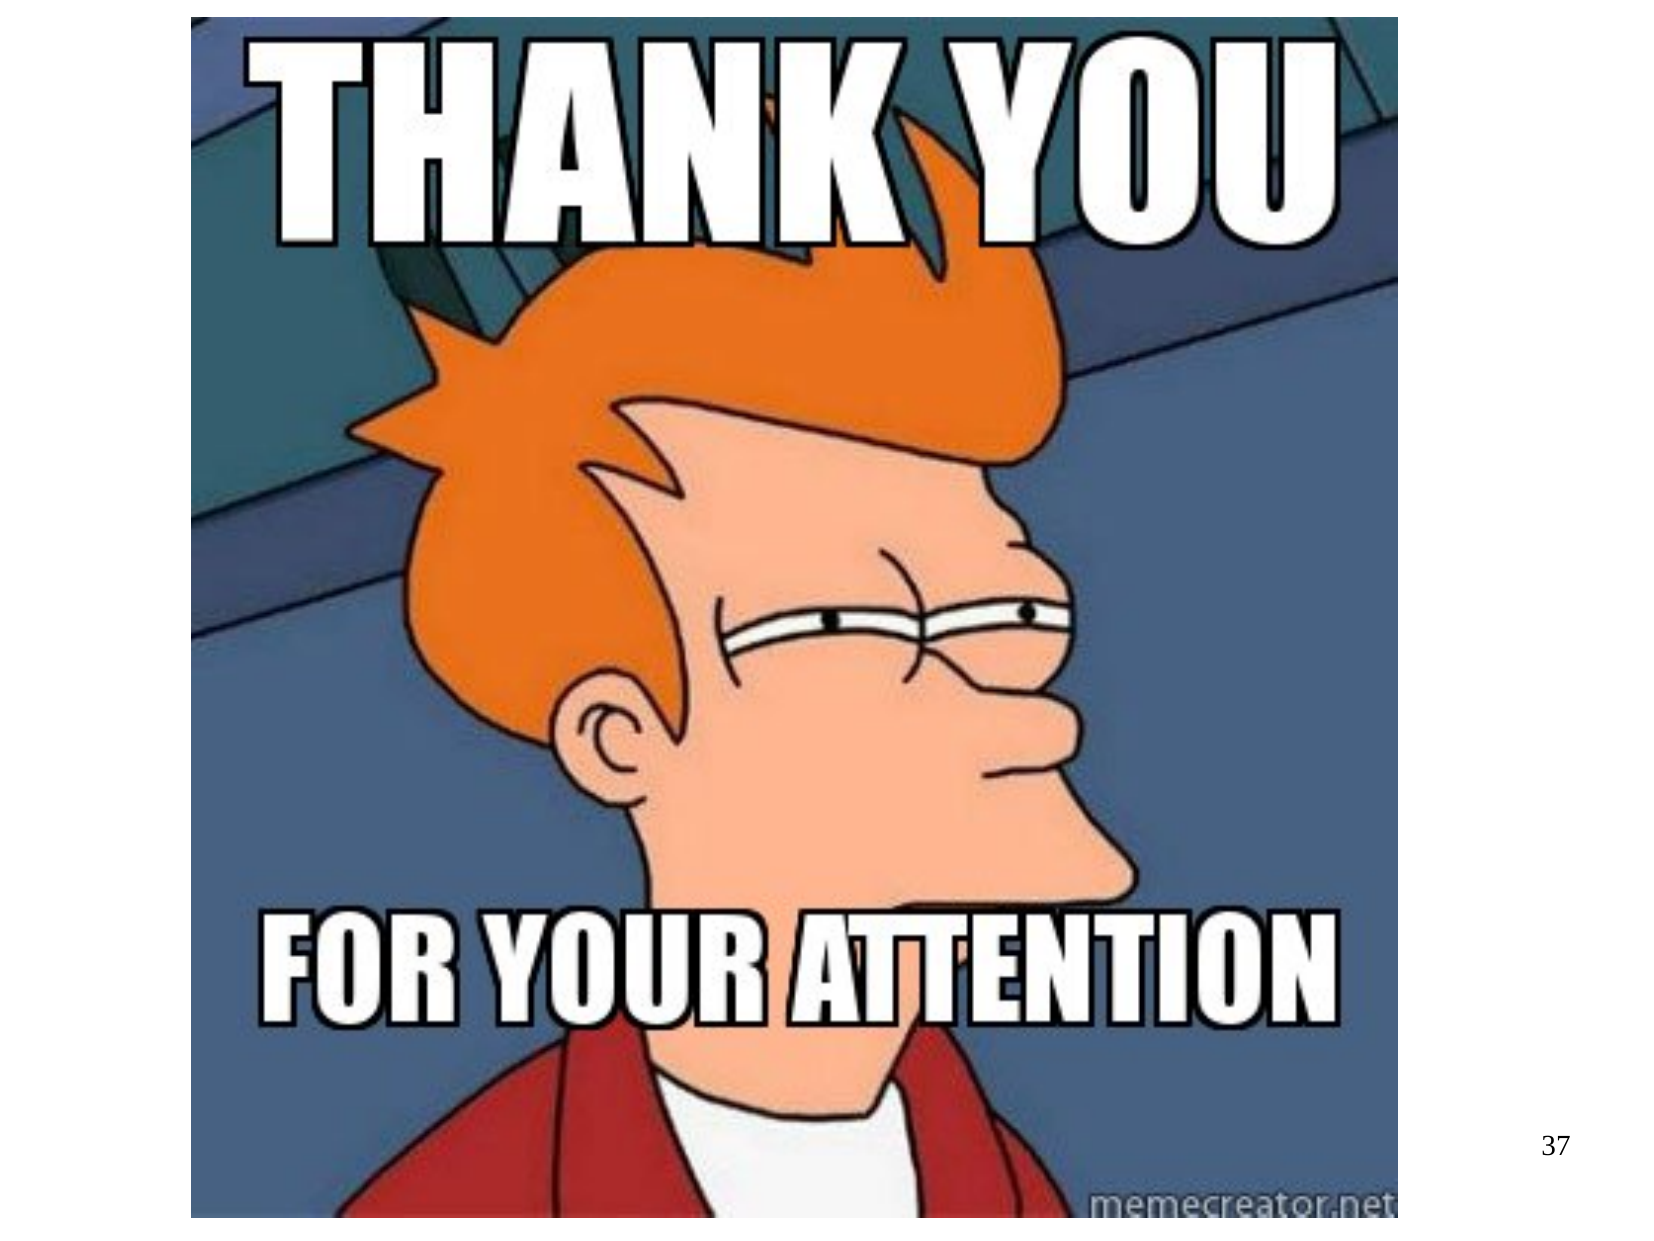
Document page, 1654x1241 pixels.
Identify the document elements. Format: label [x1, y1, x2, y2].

picture [191, 17, 1398, 1218]
